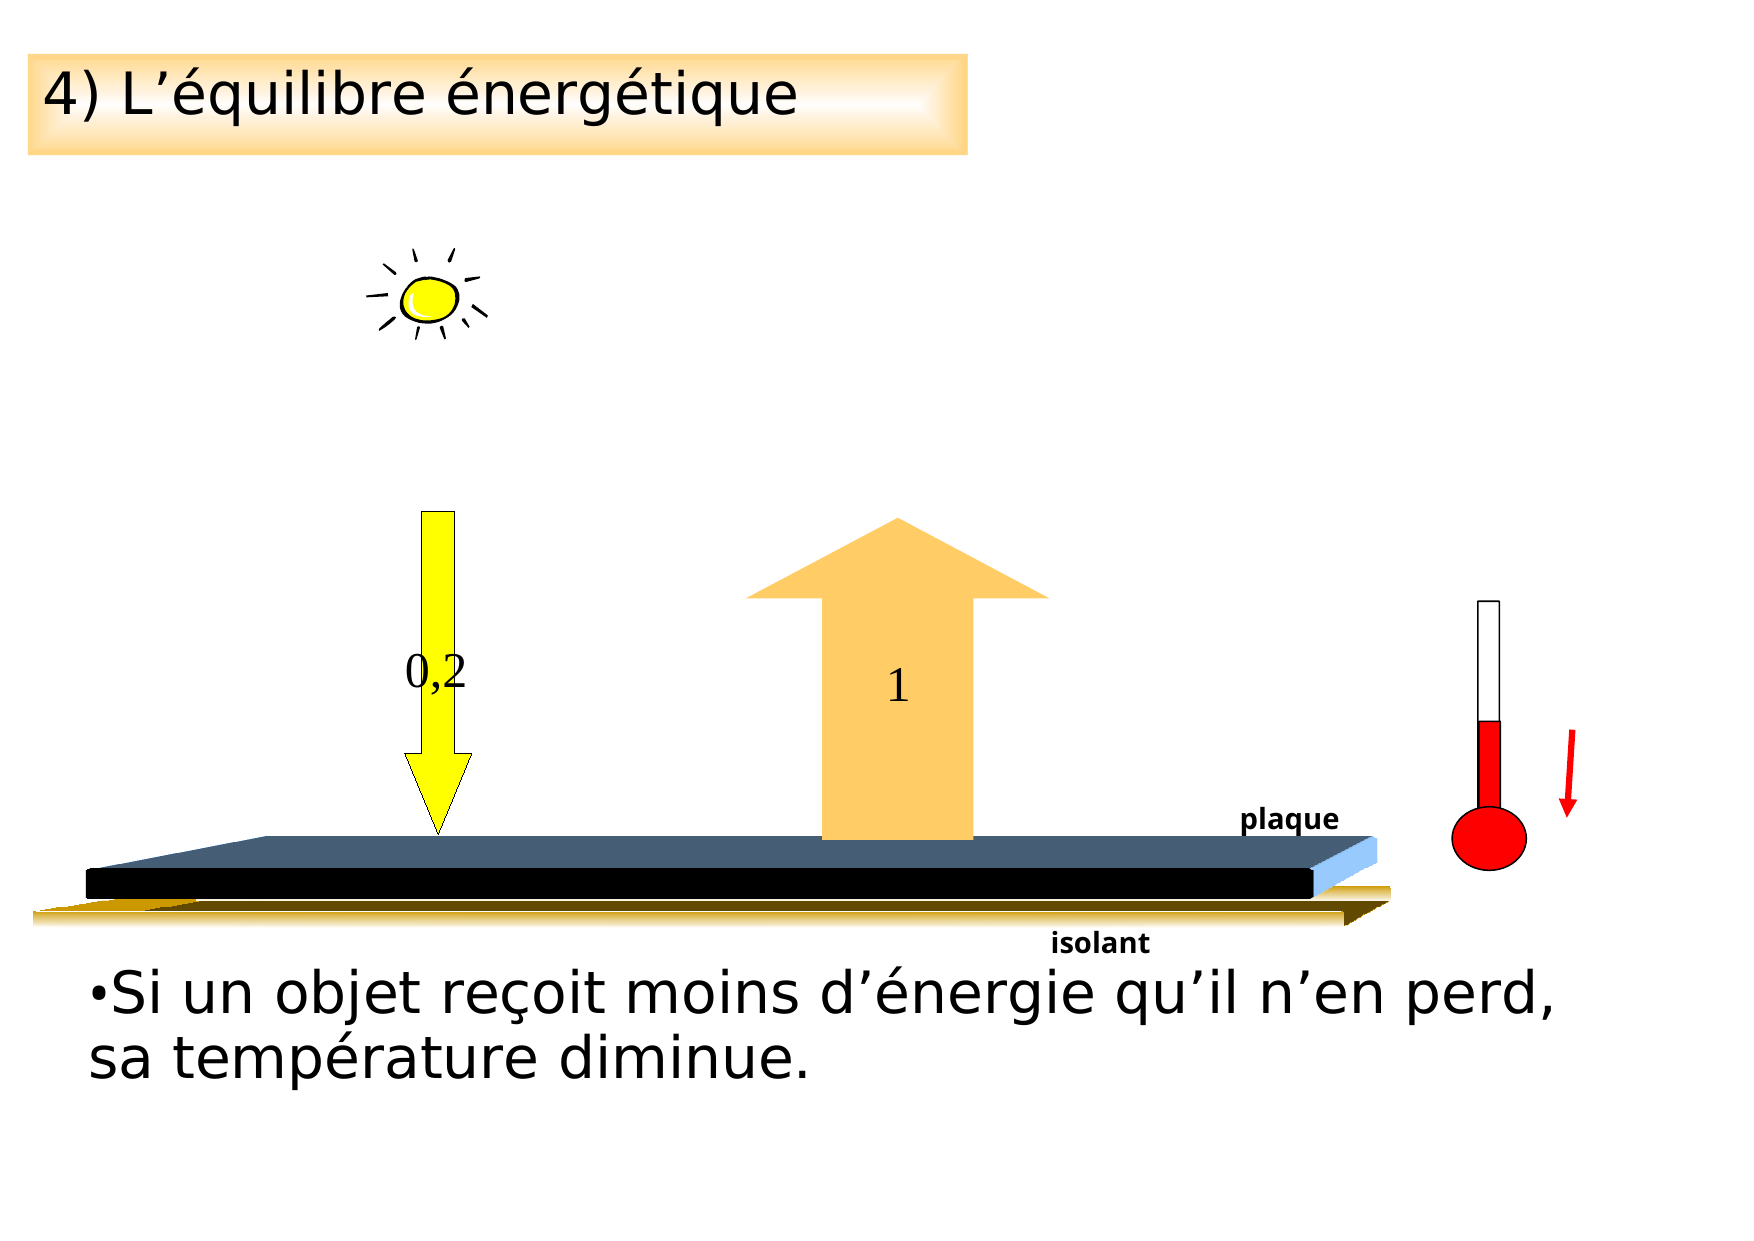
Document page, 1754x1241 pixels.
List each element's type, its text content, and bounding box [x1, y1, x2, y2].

text_box 4) L’équilibre énergétique [27, 53, 967, 155]
text_box isolant [1035, 915, 1288, 990]
text_box [399, 276, 460, 324]
text_box 1 [877, 656, 919, 721]
text_box Si un objet reçoit moins d’énergie qu’il n’en perd, sa température diminue. [73, 952, 1611, 1201]
text_box plaque [1224, 791, 1477, 866]
text_box [439, 325, 446, 340]
text_box [412, 248, 418, 263]
text_box [366, 292, 389, 298]
text_box [27, 53, 968, 156]
text_box [1470, 601, 1527, 871]
text_box [464, 276, 481, 282]
text_box [461, 318, 470, 328]
text_box [382, 263, 397, 275]
text_box [404, 707, 472, 835]
text_box [745, 517, 1050, 840]
text_box [415, 326, 420, 341]
text_box [421, 511, 455, 642]
text_box 0,2 [402, 642, 470, 707]
text_box [447, 247, 456, 263]
picture [21, 826, 1406, 939]
text_box [471, 303, 488, 318]
text_box [378, 316, 397, 331]
